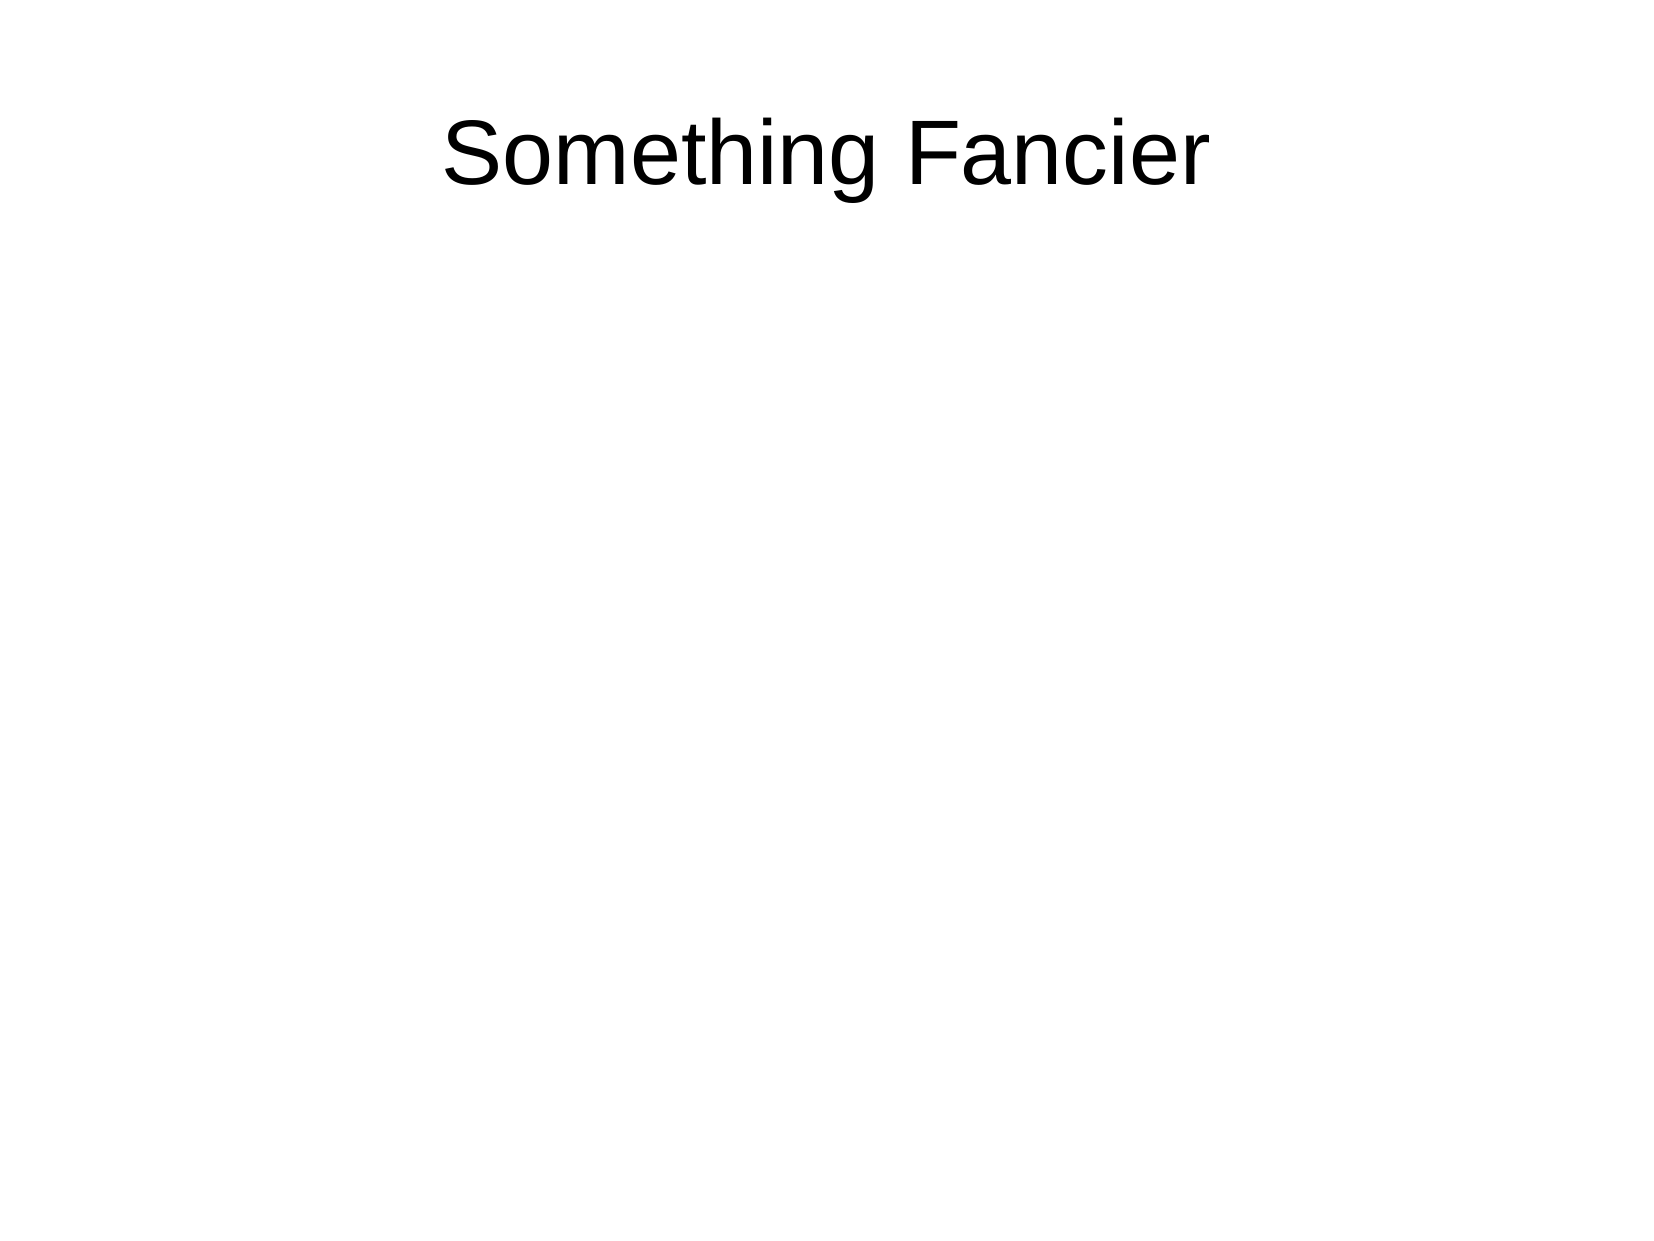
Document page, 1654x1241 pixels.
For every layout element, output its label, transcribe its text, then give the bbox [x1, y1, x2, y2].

title Something Fancier [82, 56, 1571, 250]
